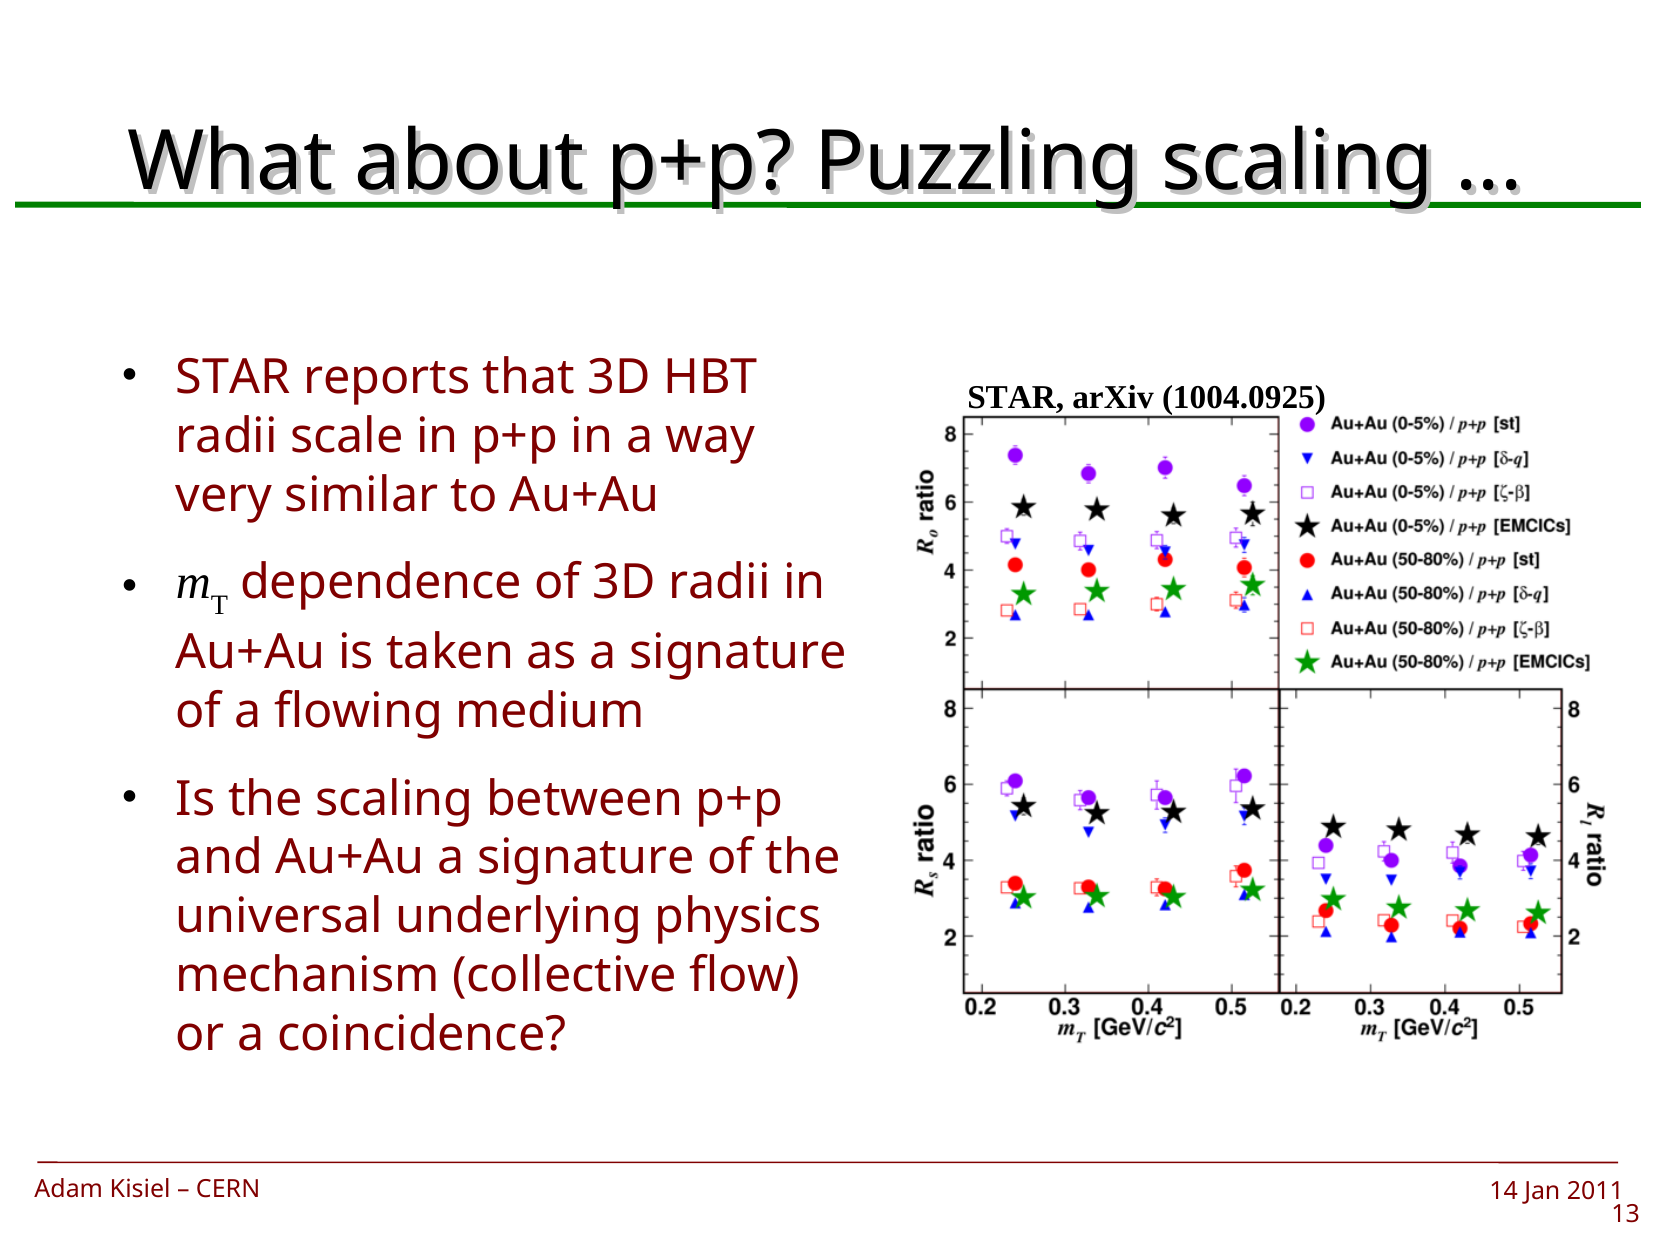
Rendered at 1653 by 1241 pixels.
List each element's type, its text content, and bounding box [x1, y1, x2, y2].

title What about p+p? Puzzling scaling ... [119, 60, 1531, 253]
list STAR reports that 3D HBT radii scale in p+p in a way very similar to Au+Au mT dependence of 3D radii in Au+Au is taken as a signature of a flowing medium Is the scaling between p+p and Au+Au a signature of the universal underlying physics mechanism (collective flow) or a coincidence? [121, 344, 857, 1164]
text_box STAR, arXiv (1004.0925) [952, 371, 1515, 424]
picture [908, 369, 1612, 1048]
